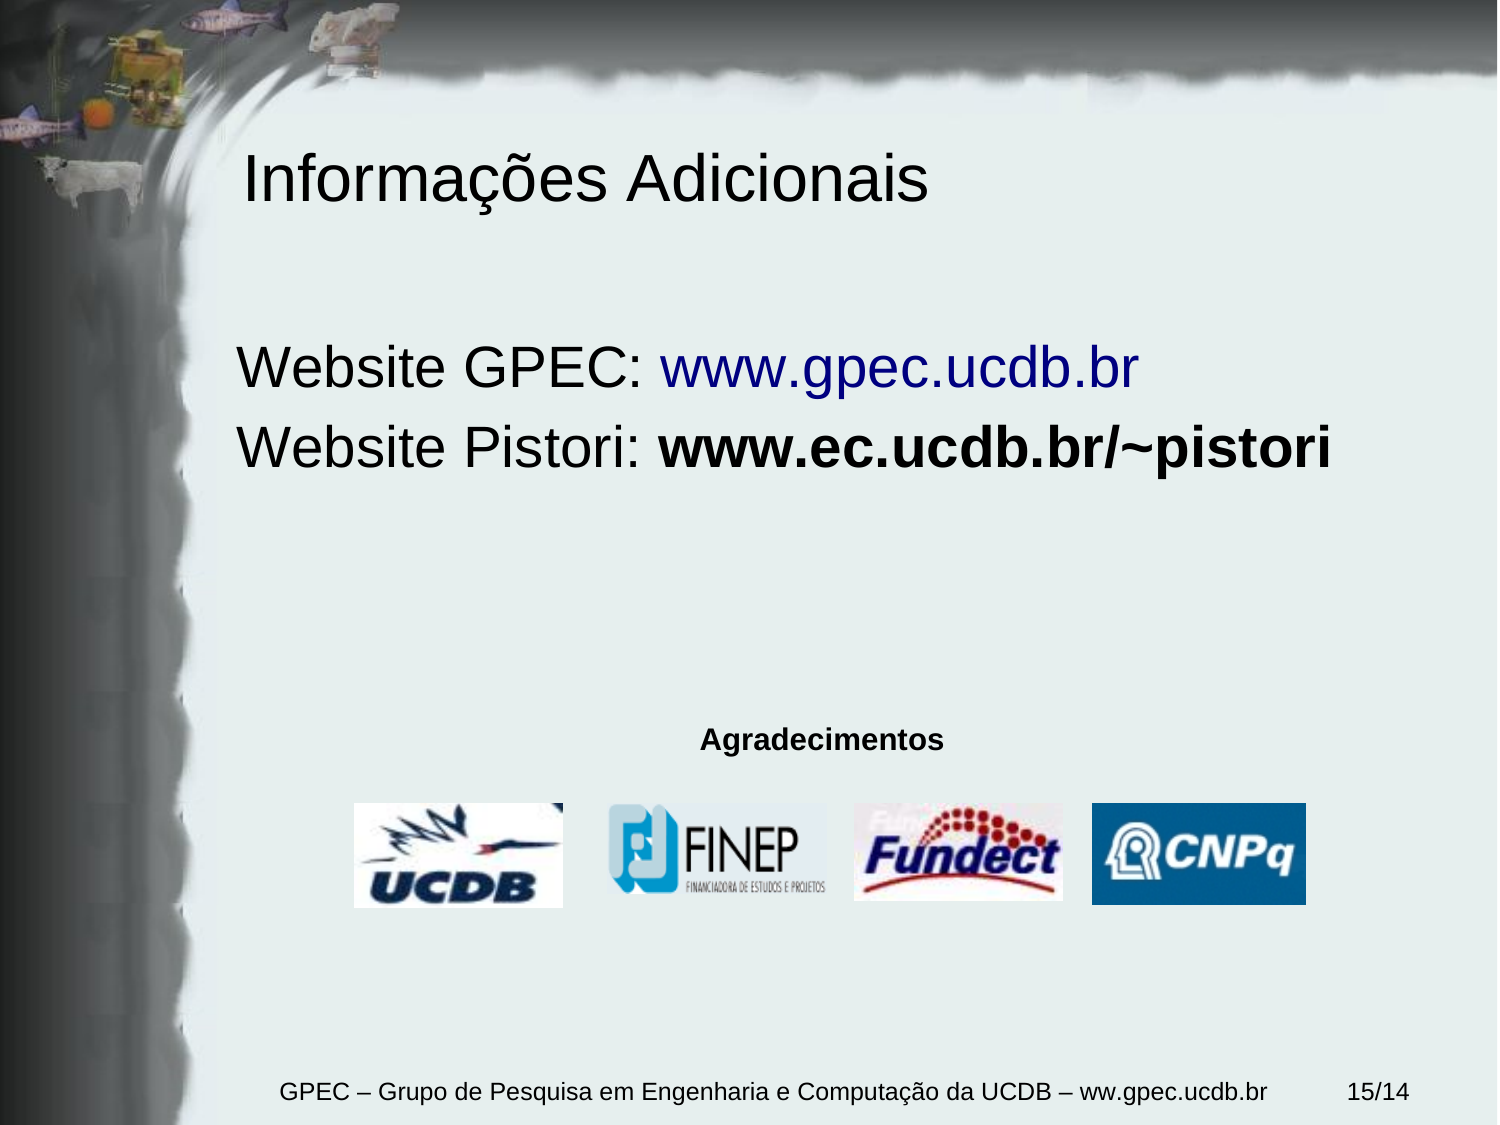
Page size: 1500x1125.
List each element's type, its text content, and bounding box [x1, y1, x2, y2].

list Website GPEC: www.gpec.ucdb.br Website Pistori: www.ec.ucdb.br/~pistori [236, 255, 1447, 960]
text_box Agradecimentos [684, 714, 969, 777]
picture [0, 0, 1498, 1125]
title Informações Adicionais [242, 113, 1425, 244]
